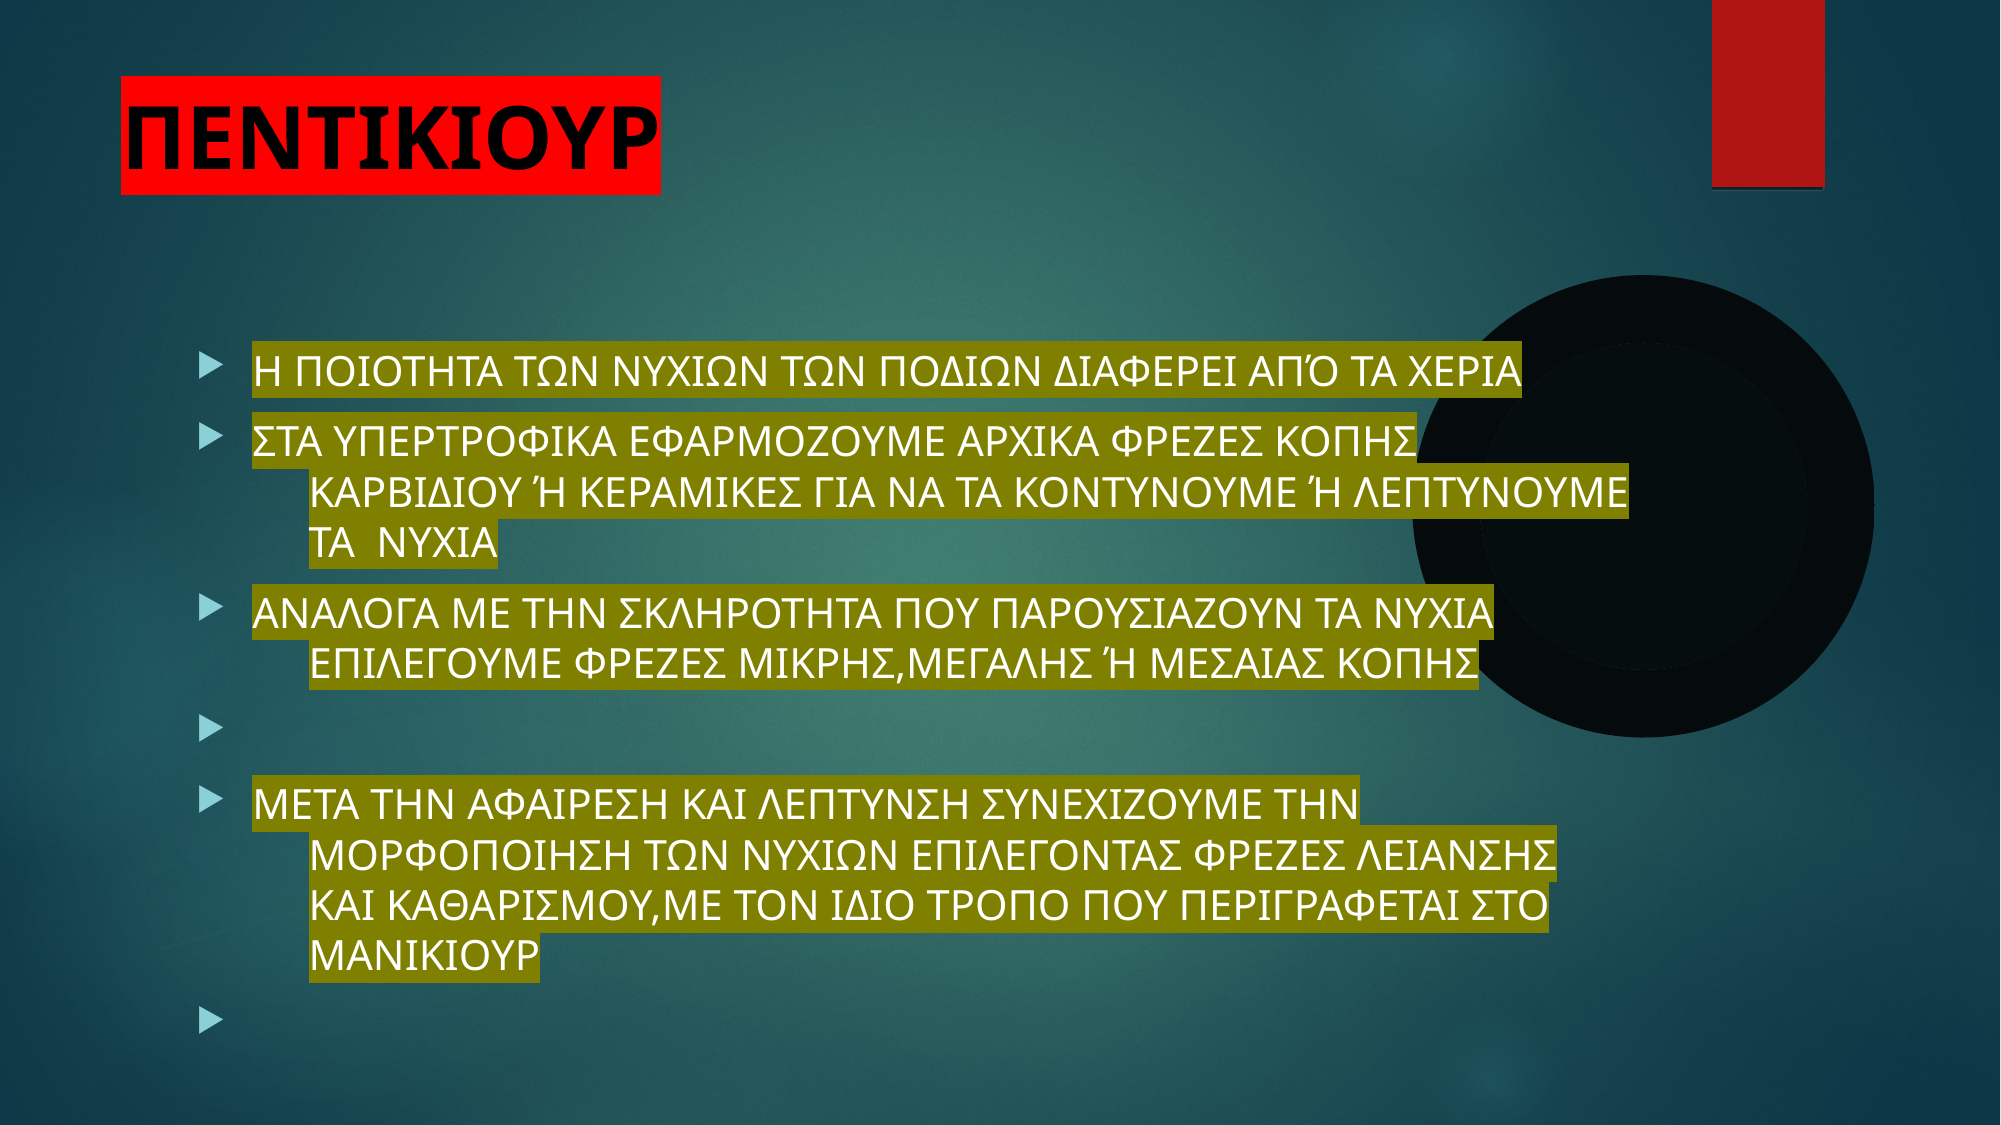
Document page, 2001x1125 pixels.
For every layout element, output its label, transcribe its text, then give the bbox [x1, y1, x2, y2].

title ΠΕΝΤΙΚΙΟΥΡ [106, 74, 727, 232]
list Η ΠΟΙΟΤΗΤΑ ΤΩΝ ΝΥΧΙΩΝ ΤΩΝ ΠΟΔΙΩΝ ΔΙΑΦΕΡΕΙ ΑΠΌ ΤΑ ΧΕΡΙΑ ΣΤΑ ΥΠΕΡΤΡΟΦΙΚΑ ΕΦΑΡΜΟΖΟΥΜΕ ΑΡΧΙΚΑ ΦΡΕΖΕΣ ΚΟΠΗΣ ΚΑΡΒΙΔΙΟΥ Ή ΚΕΡΑΜΙΚΕΣ ΓΙΑ ΝΑ ΤΑ ΚΟΝΤΥΝΟΥΜΕ Ή ΛΕΠΤΥΝΟΥΜΕ ΤΑ ΝΥΧΙΑ ΑΝΑΛΟΓΑ ΜΕ ΤΗΝ ΣΚΛΗΡΟΤΗΤΑ ΠΟΥ ΠΑΡΟΥΣΙΑΖΟΥΝ ΤΑ ΝΥΧΙΑ ΕΠΙΛΕΓΟΥΜΕ ΦΡΕΖΕΣ ΜΙΚΡΗΣ,ΜΕΓΑΛΗΣ Ή ΜΕΣΑΙΑΣ ΚΟΠΗΣ ΜΕΤΑ ΤΗΝ ΑΦΑΙΡΕΣΗ ΚΑΙ ΛΕΠΤΥΝΣΗ ΣΥΝΕΧΙΖΟΥΜΕ ΤΗΝ ΜΟΡΦΟΠΟΙΗΣΗ ΤΩΝ ΝΥΧΙΩΝ ΕΠΙΛΕΓΟΝΤΑΣ ΦΡΕΖΕΣ ΛΕΙΑΝΣΗΣ ΚΑΙ ΚΑΘΑΡΙΣΜΟΥ,ΜΕ ΤΟΝ ΙΔΙΟ ΤΡΟΠΟ ΠΟΥ ΠΕΡΙΓΡΑΦΕΤΑΙ ΣΤΟ ΜΑΝΙΚΙΟΥΡ [181, 336, 1649, 1026]
